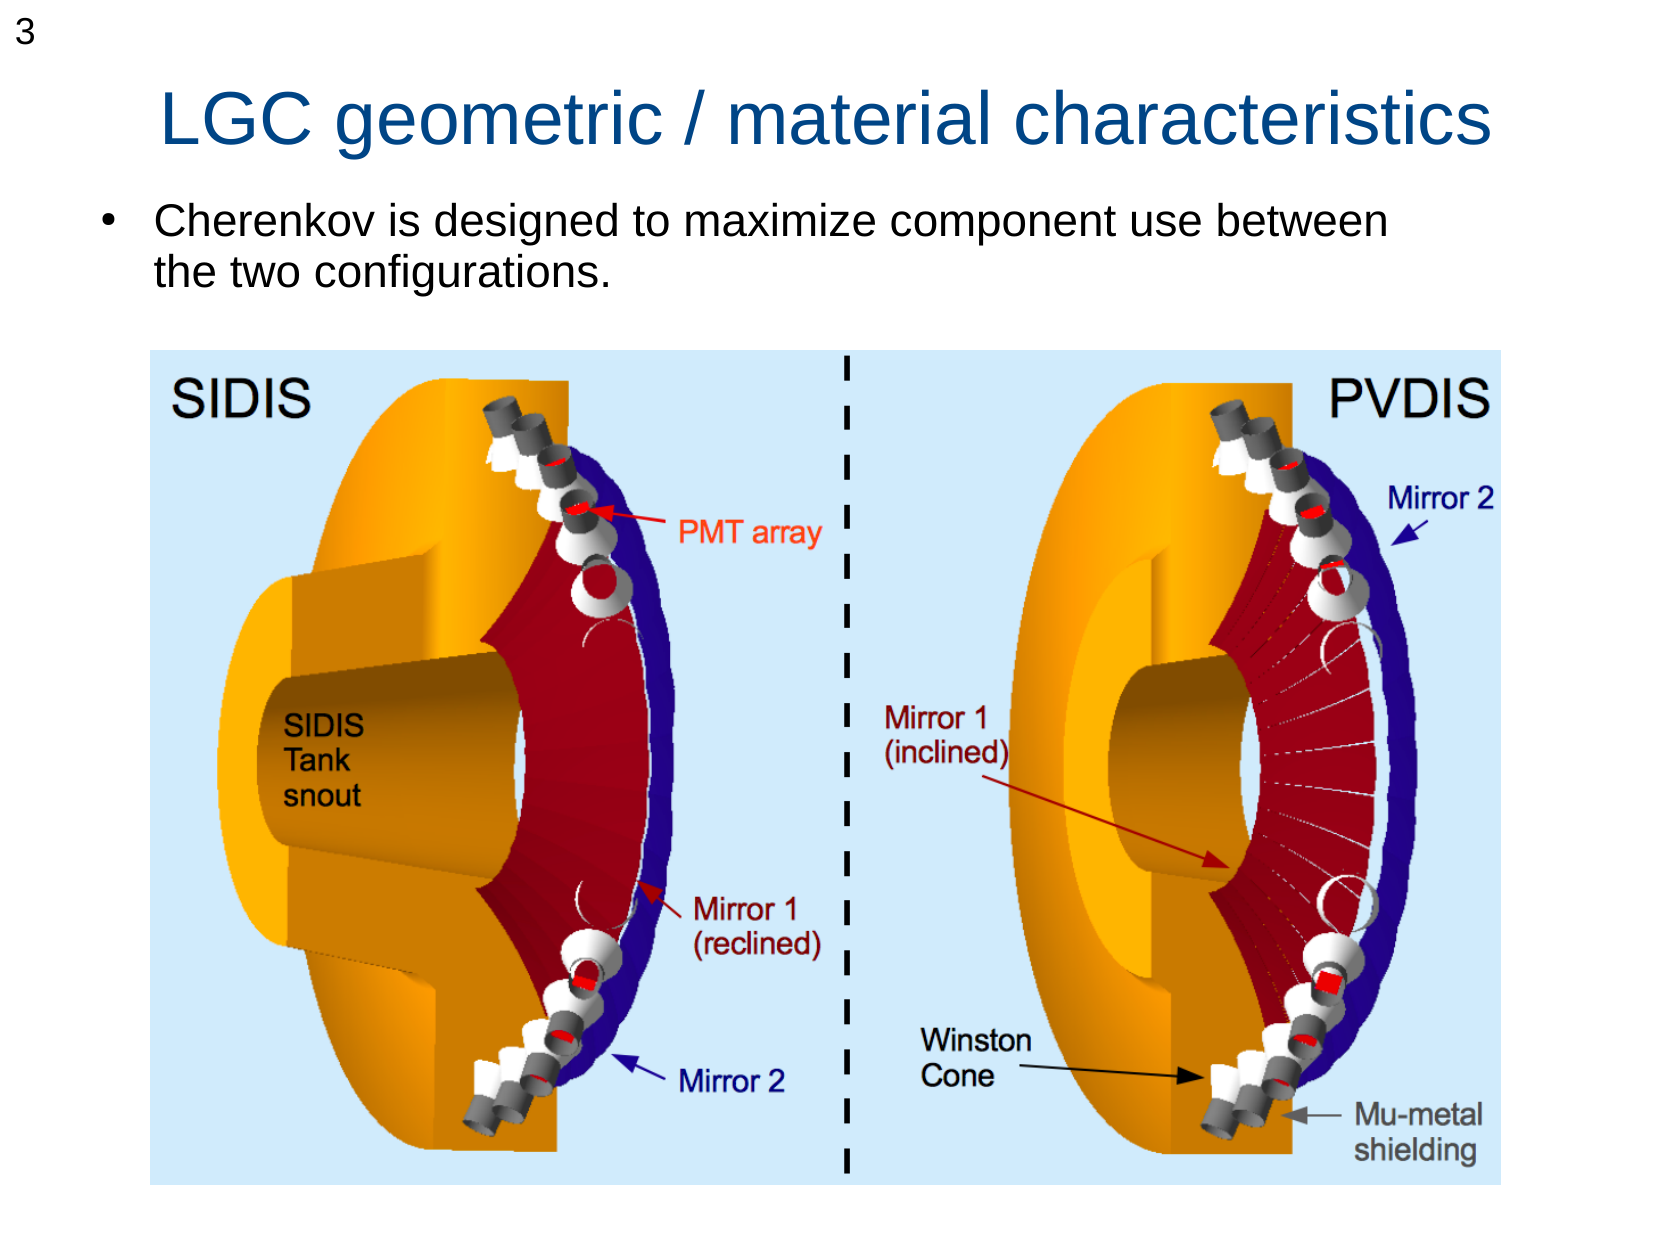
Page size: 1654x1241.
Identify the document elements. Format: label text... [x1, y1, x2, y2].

text_box 3 [0, 3, 51, 61]
list Cherenkov is designed to maximize component use between the two configurations. [82, 195, 1456, 361]
picture [150, 350, 1501, 1186]
title LGC geometric / material characteristics [82, 15, 1571, 223]
